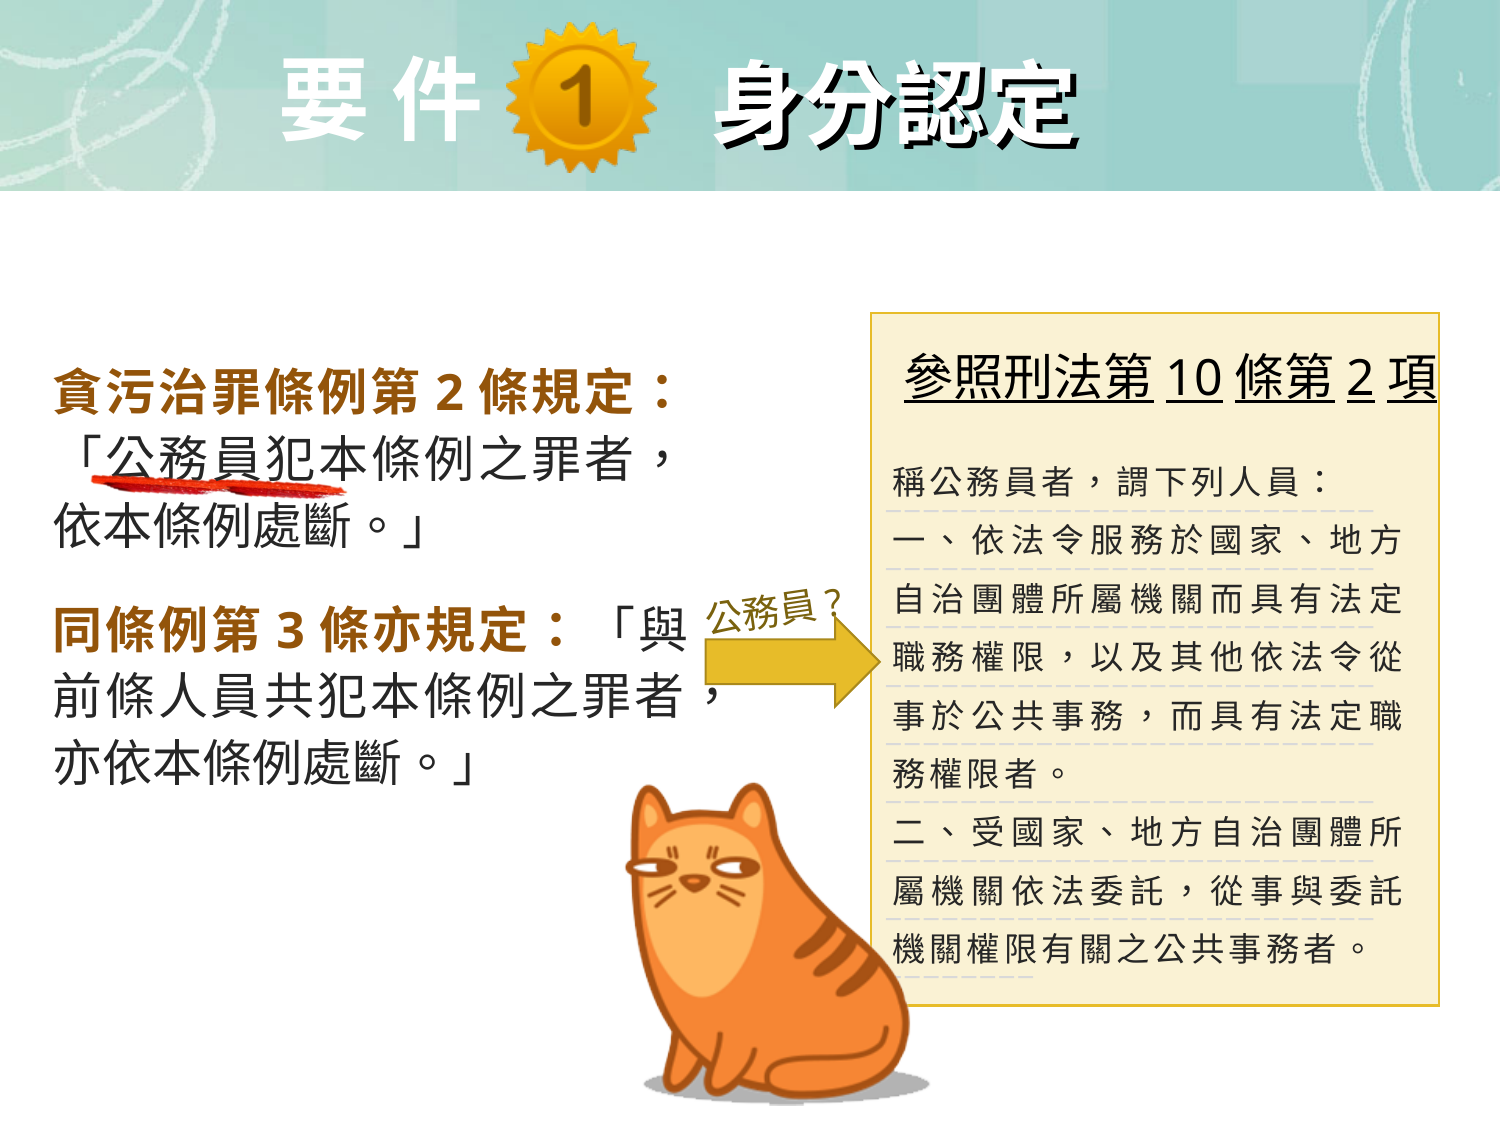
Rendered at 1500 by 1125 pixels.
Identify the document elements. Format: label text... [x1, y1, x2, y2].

text_box 身分認定 [657, 38, 1077, 165]
picture [69, 457, 264, 524]
text_box [0, 191, 1500, 1125]
text_box 稱公務員者，謂下列人員： 一、依法令服務於國家、地方自治團體所屬機關而具有法定職務權限，以及其他依法令從事於公共事務，而具有法定職務權限者。 二、受國家、地方自治團體所屬機關依法委託，從事與委託機關權限有關之公共事務者。 [877, 435, 1423, 981]
text_box ________________________________________________________________________________________________________________________________________________________________________________________________________________________ [995, 981, 1411, 1057]
picture [621, 708, 995, 1106]
text_box 參照刑法第10條第2項 [888, 338, 1411, 415]
picture [506, 22, 657, 173]
text_box 貪污治罪條例第2條規定：「公務員犯本條例之罪者，依本條例處斷。」 同條例第3條亦規定：「與前條人員共犯本條例之罪者，亦依本條例處斷。」 [37, 346, 703, 804]
text_box 公務員? [703, 568, 856, 652]
text_box 要 件 [263, 34, 503, 161]
